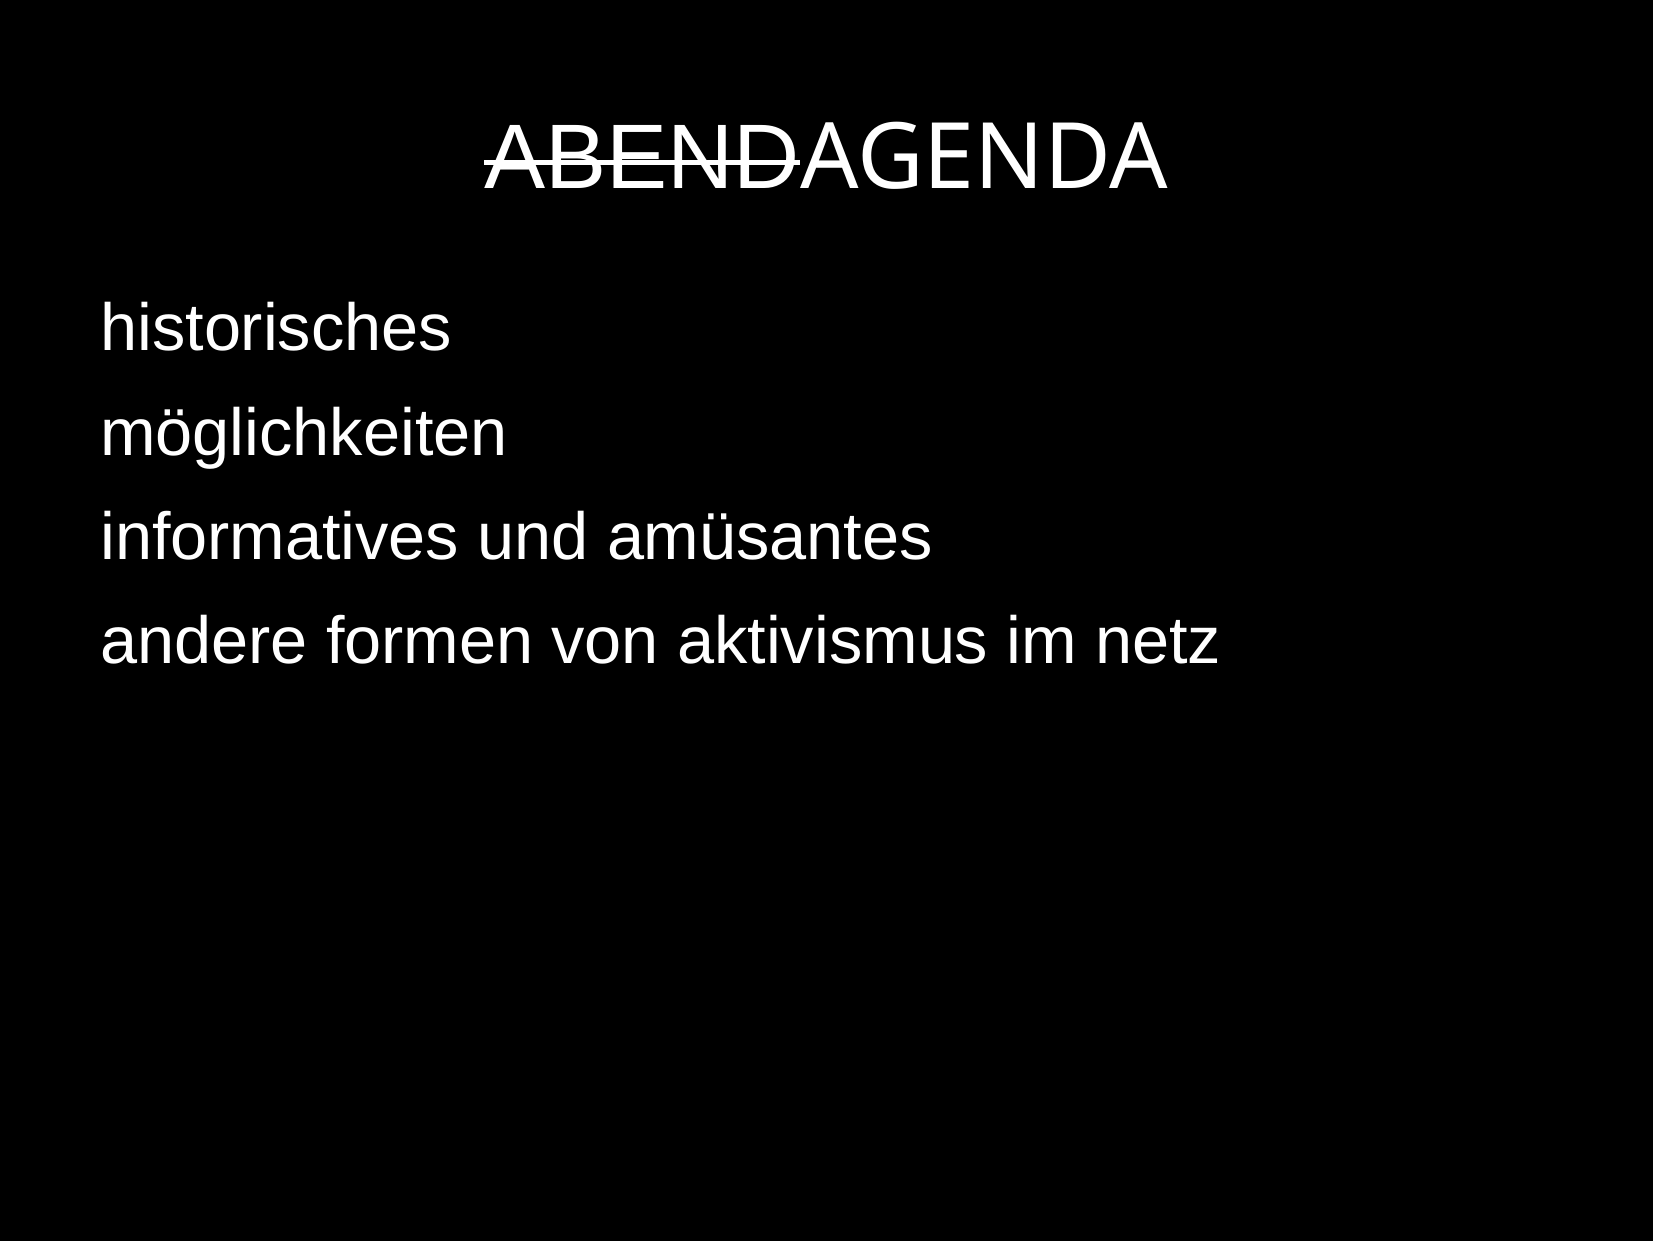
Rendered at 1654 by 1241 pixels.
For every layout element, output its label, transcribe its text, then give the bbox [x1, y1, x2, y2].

list historisches möglichkeiten informatives und amüsantes andere formen von aktivismus im netz [82, 290, 1571, 1201]
title ABENDAGENDA [82, 49, 1571, 257]
